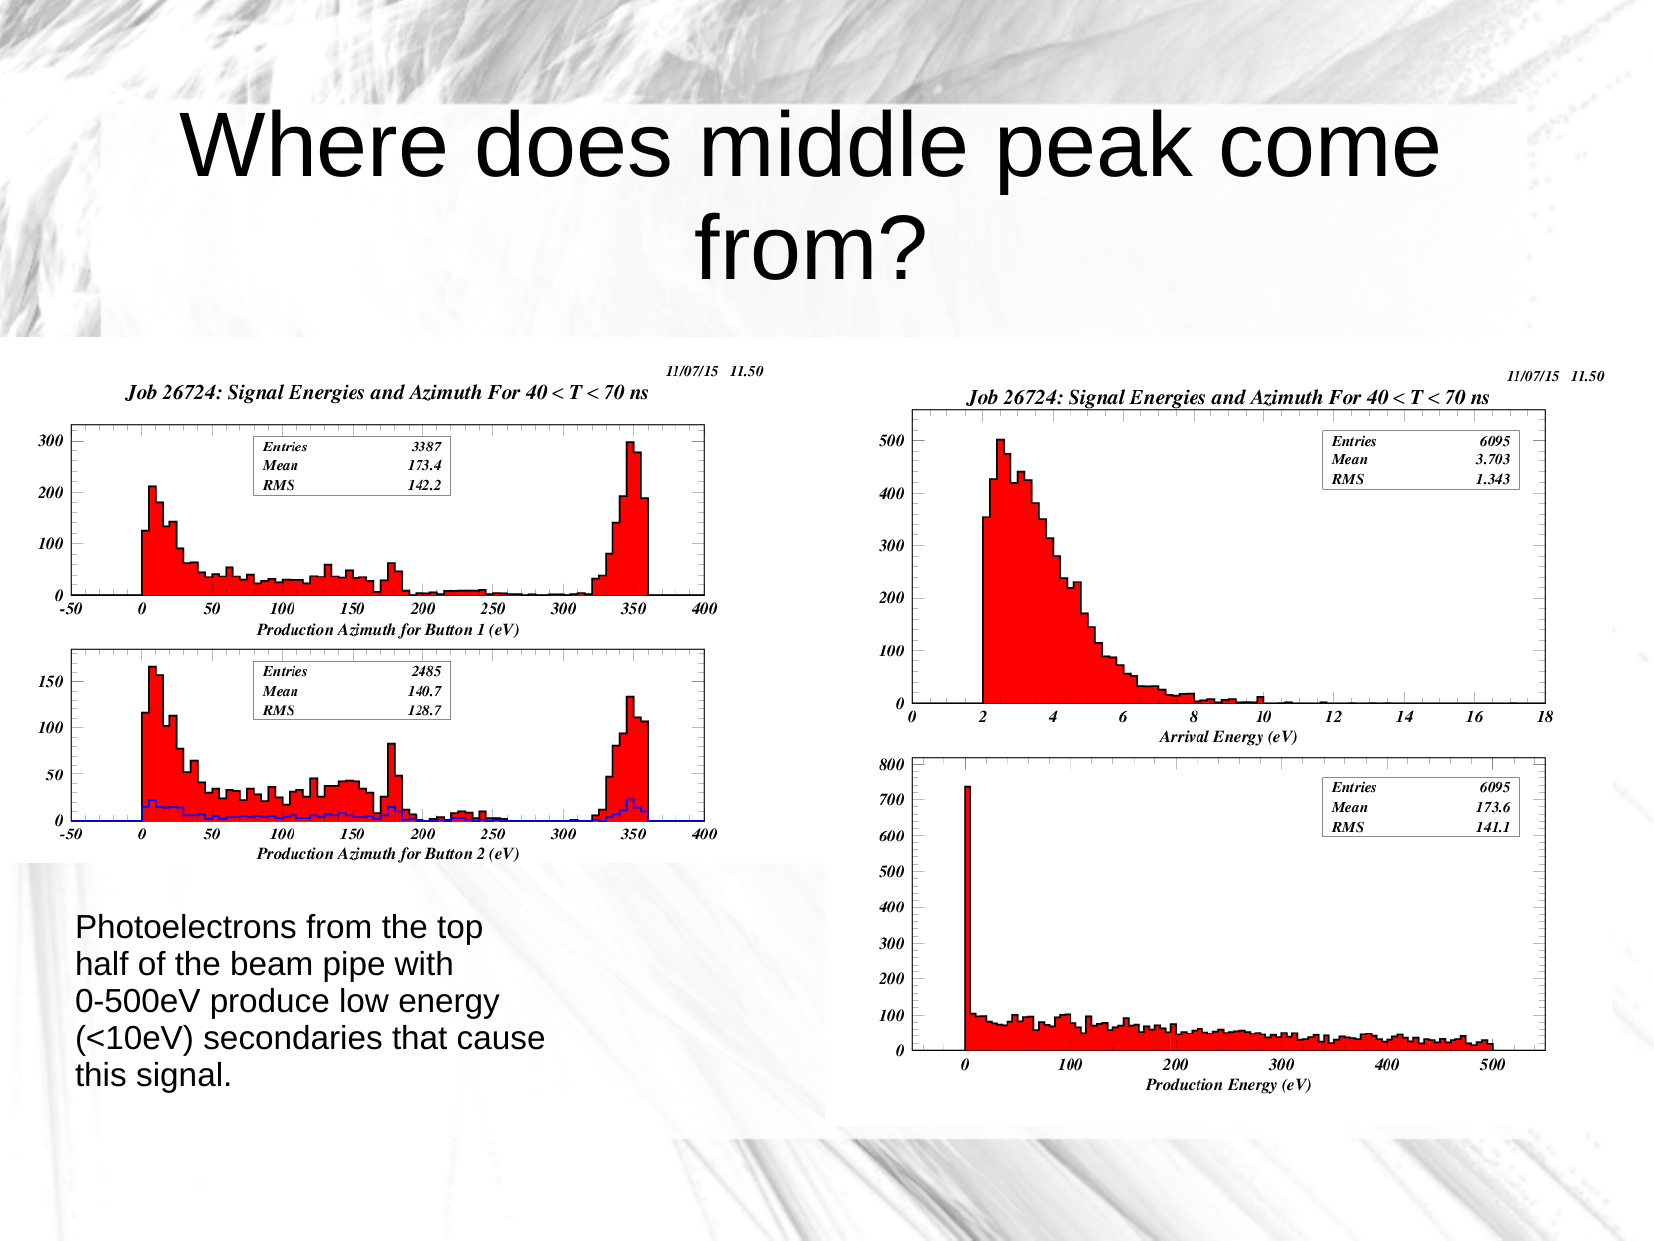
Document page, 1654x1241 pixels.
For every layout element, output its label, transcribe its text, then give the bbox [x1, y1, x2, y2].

text_box Photoelectrons from the top half of the beam pipe with 0-500eV produce low energy (<10eV) secondaries that cause this signal. [75, 908, 585, 1102]
picture [0, 0, 1654, 1241]
title Where does middle peak come from? [118, 89, 1506, 304]
